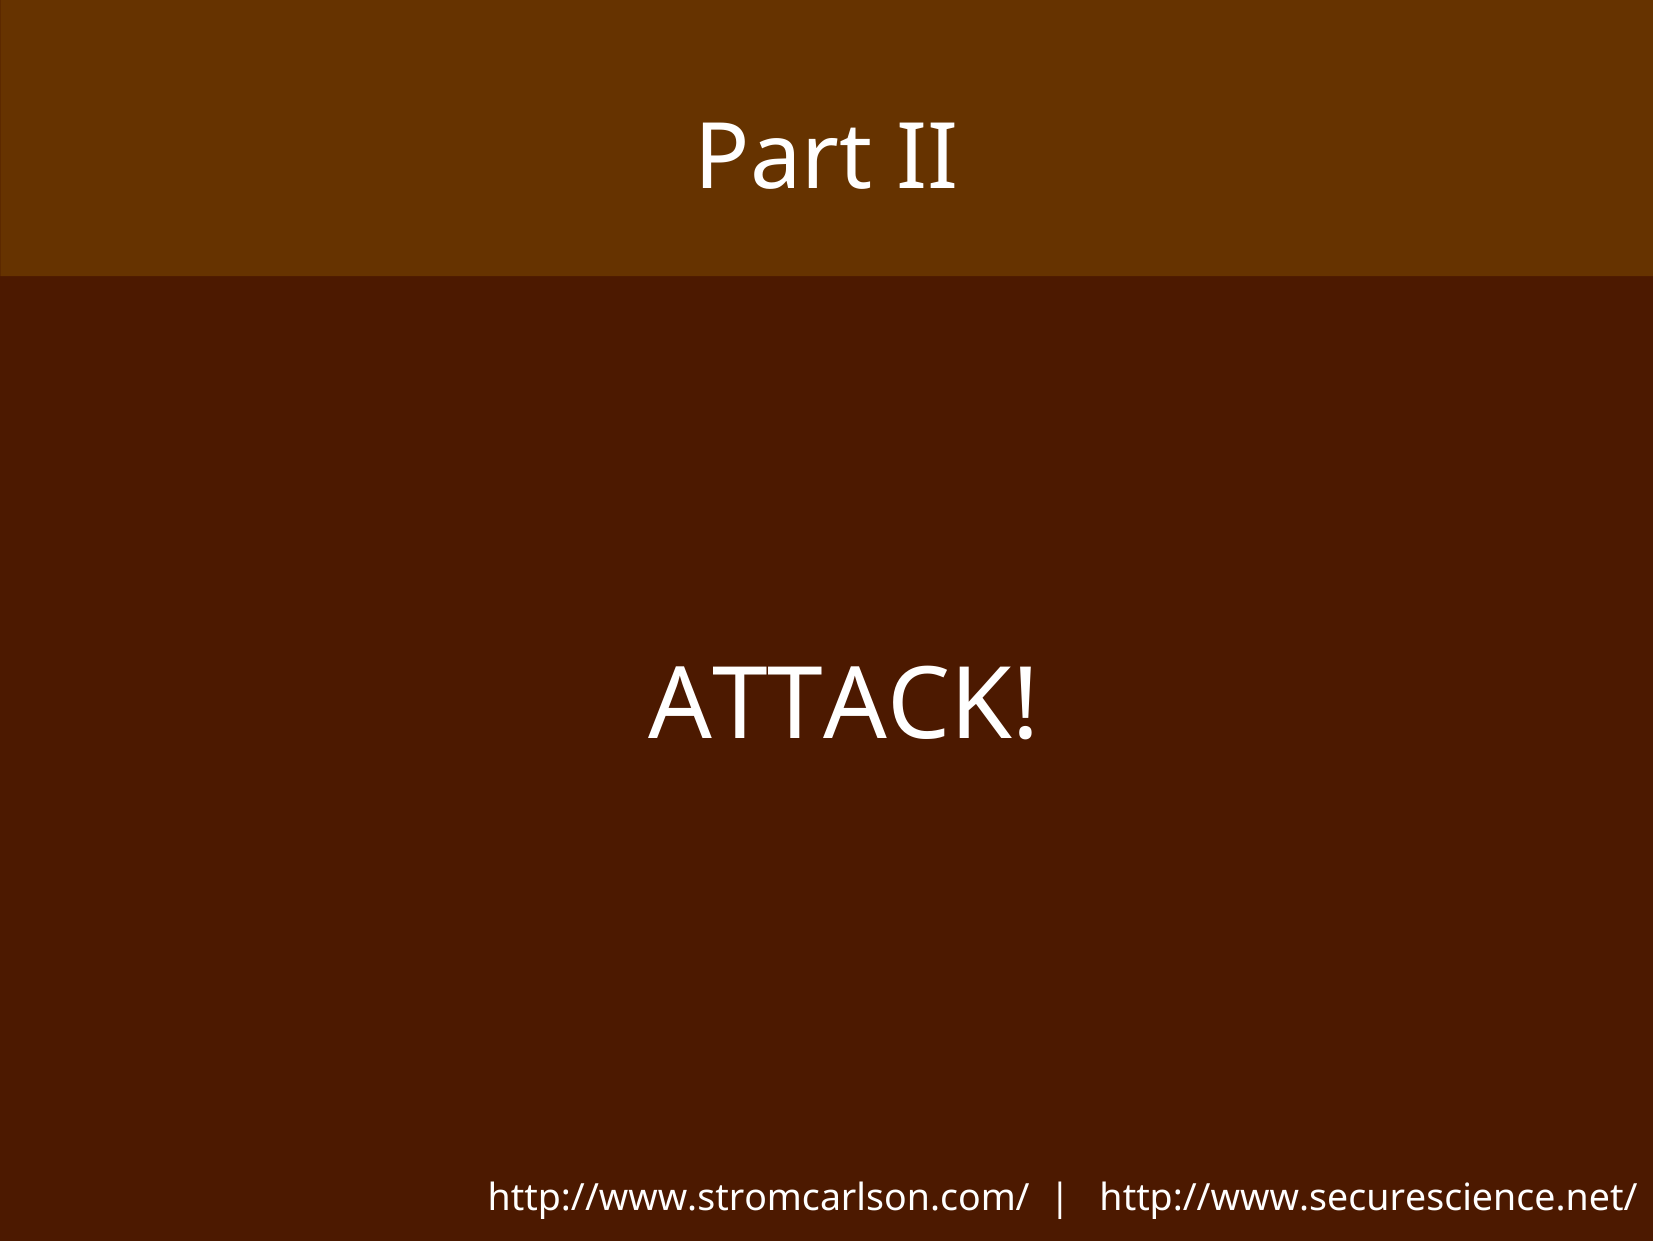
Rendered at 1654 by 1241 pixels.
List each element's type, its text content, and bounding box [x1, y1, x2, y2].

title Part II [82, 49, 1571, 257]
subtitle ATTACK! [82, 290, 1571, 1109]
